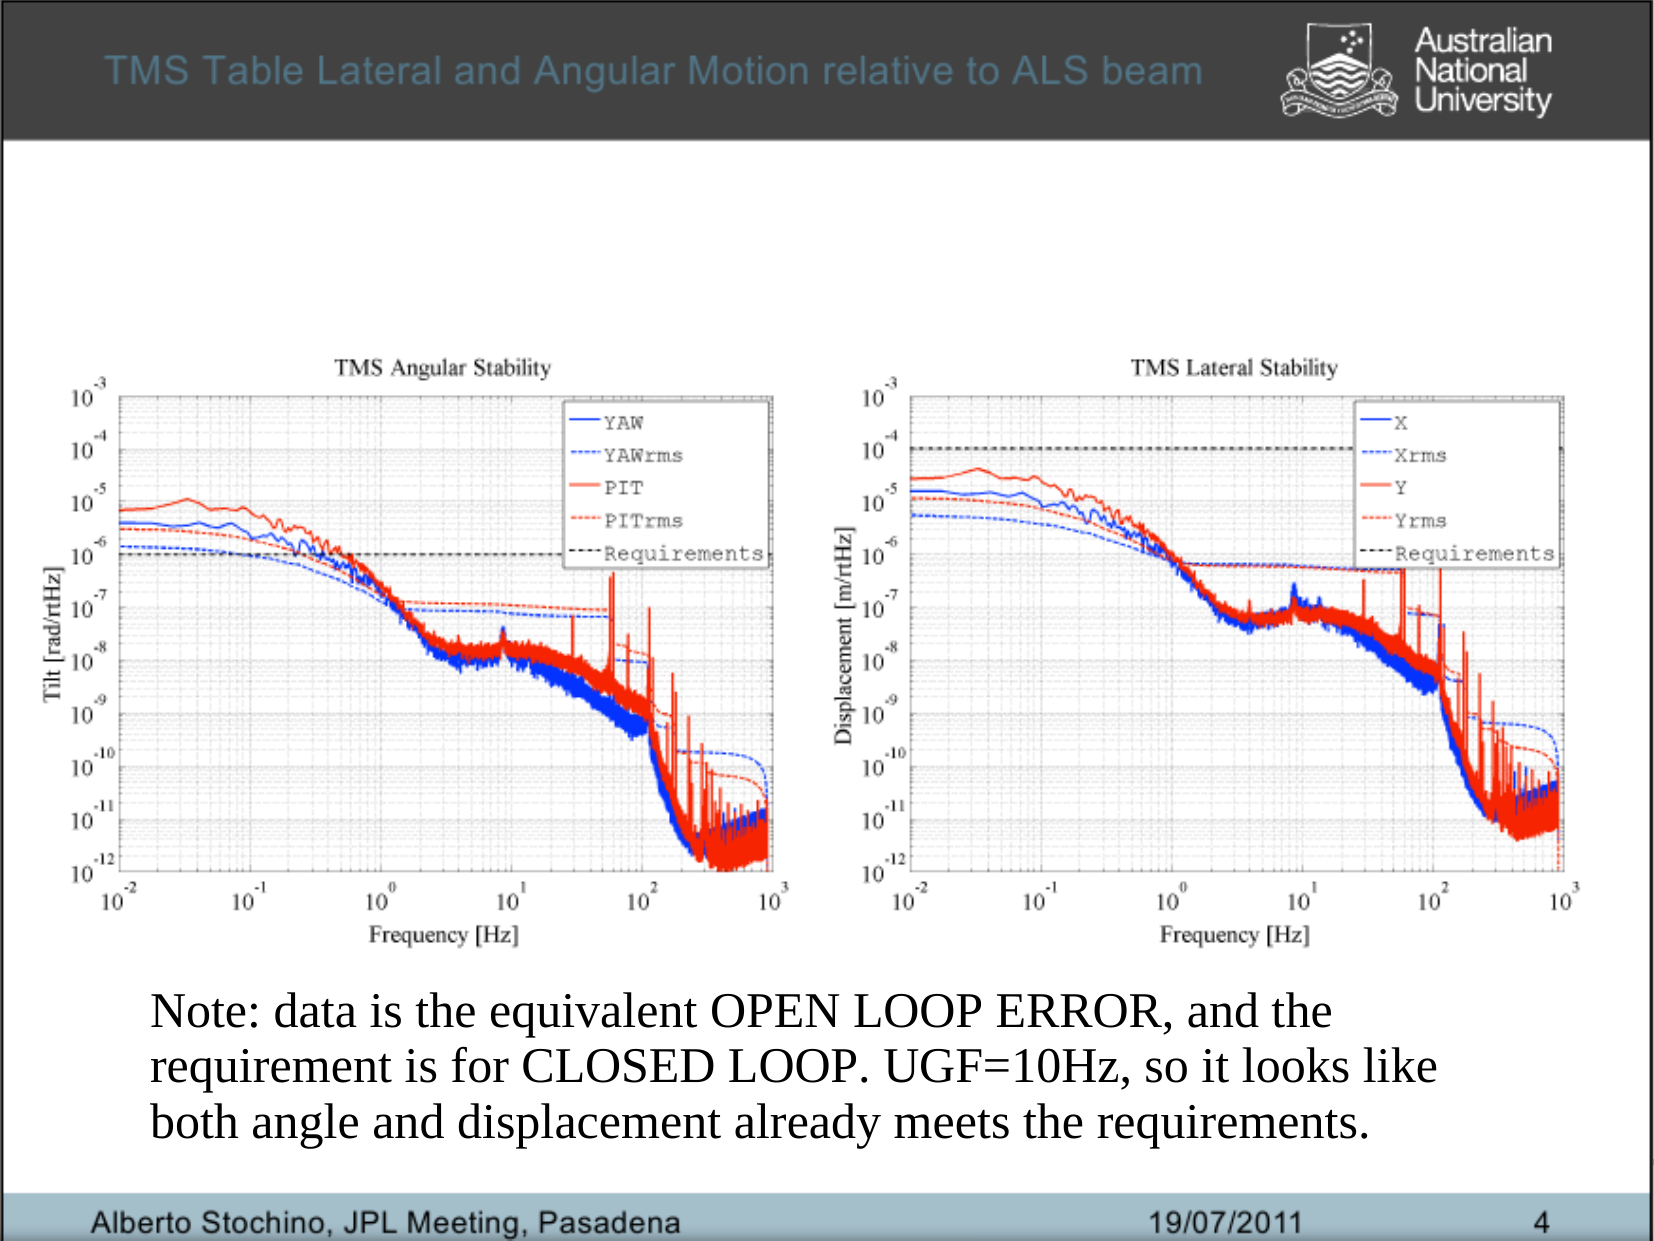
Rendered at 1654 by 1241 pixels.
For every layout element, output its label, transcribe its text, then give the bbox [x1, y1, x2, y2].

picture [0, 0, 1654, 1241]
text_box Note: data is the equivalent OPEN LOOP ERROR, and the requirement is for CLOSED LOOP. UGF=10Hz, so it looks like both angle and displacement already meets the requirements. [150, 982, 1501, 1165]
